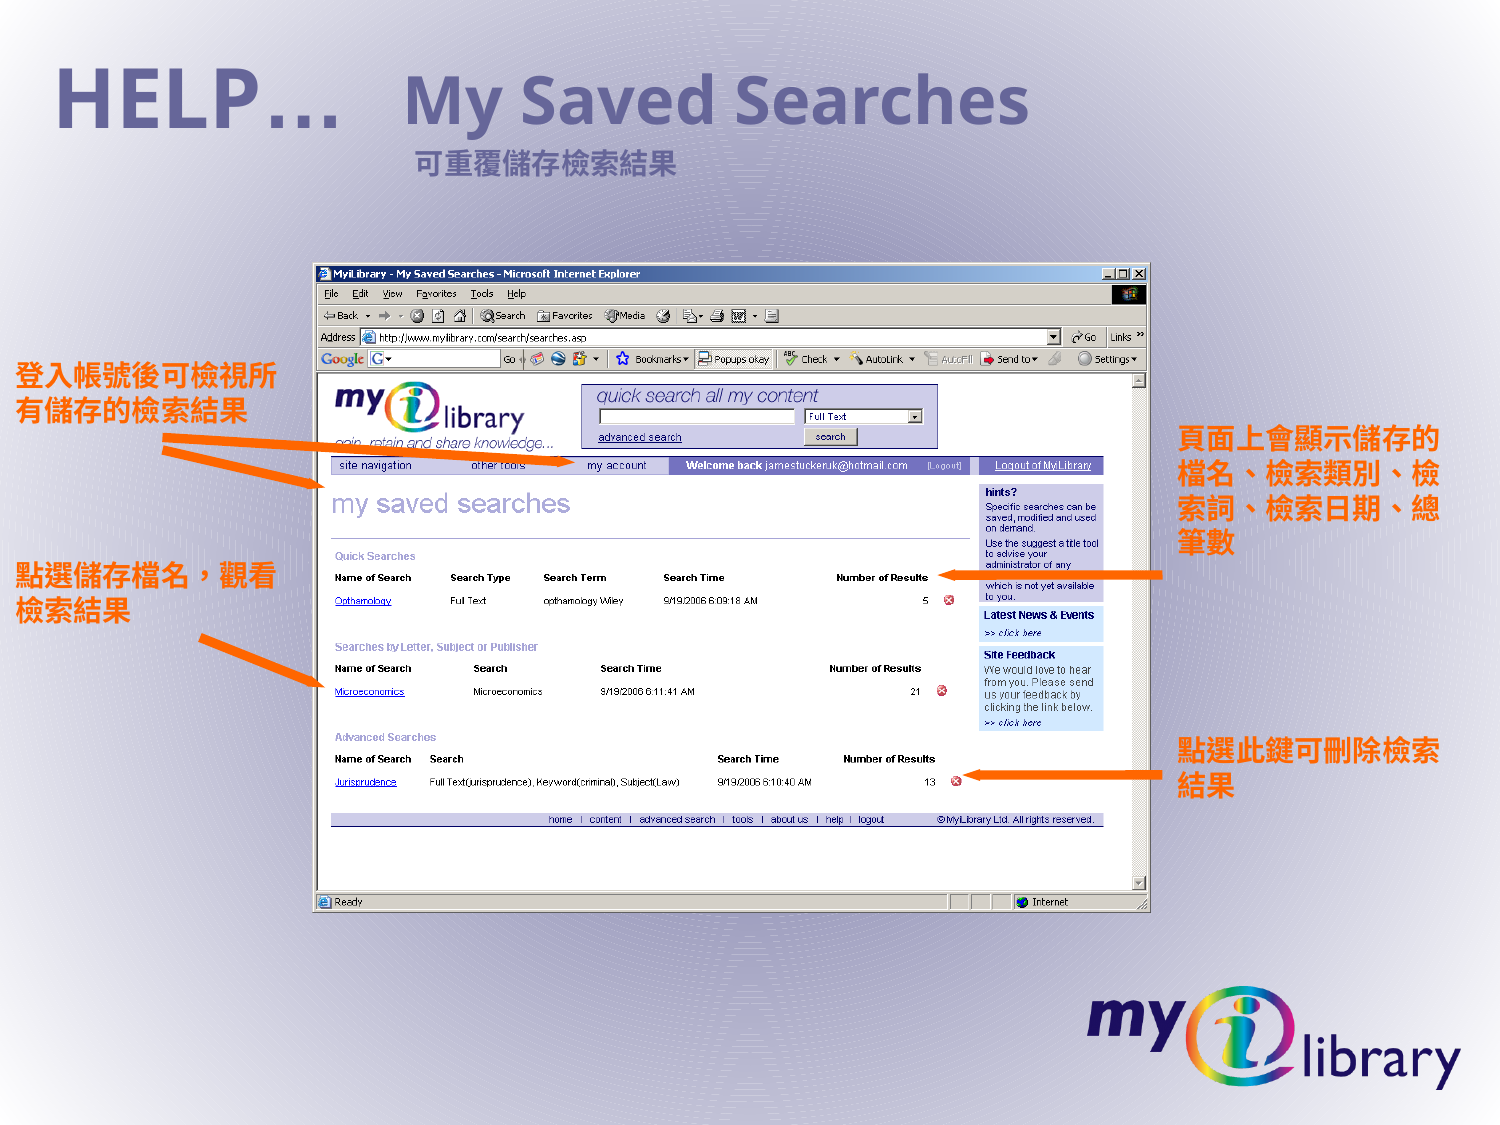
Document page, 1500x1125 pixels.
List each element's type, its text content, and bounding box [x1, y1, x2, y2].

text_box 可重覆儲存檢索結果 [399, 137, 1325, 188]
text_box 頁面上會顯示儲存的檔名、檢索類別、檢索詞、檢索日期、總筆數 [1162, 412, 1463, 568]
picture [312, 262, 1151, 913]
text_box 登入帳號後可檢視所有儲存的檢索結果 [0, 350, 301, 435]
text_box My Saved Searches [387, 50, 1101, 146]
text_box 點選此鍵可刪除檢索結果 [1162, 725, 1463, 810]
text_box 點選儲存檔名，觀看檢索結果 [0, 549, 301, 635]
